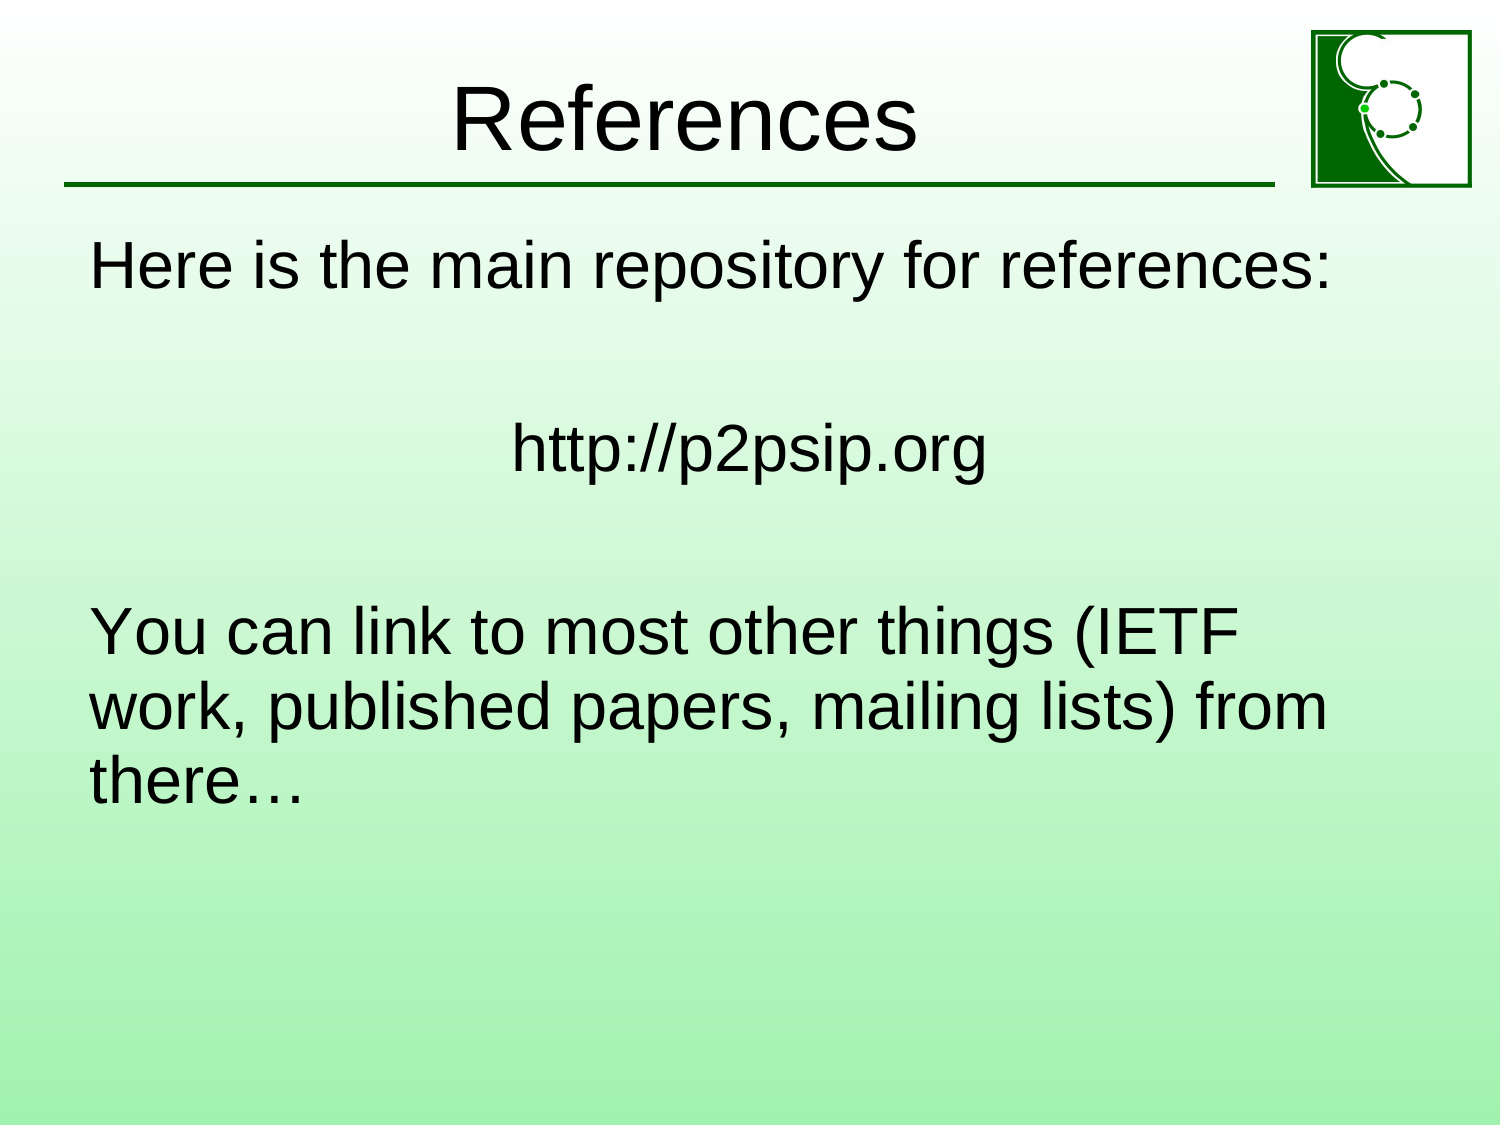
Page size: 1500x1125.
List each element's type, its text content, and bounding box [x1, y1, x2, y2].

title References [76, 24, 1295, 213]
picture [1311, 30, 1472, 188]
list Here is the main repository for references: http://p2psip.org You can link to most other things (IETF work, published papers, mailing lists) from there… [75, 220, 1426, 1046]
